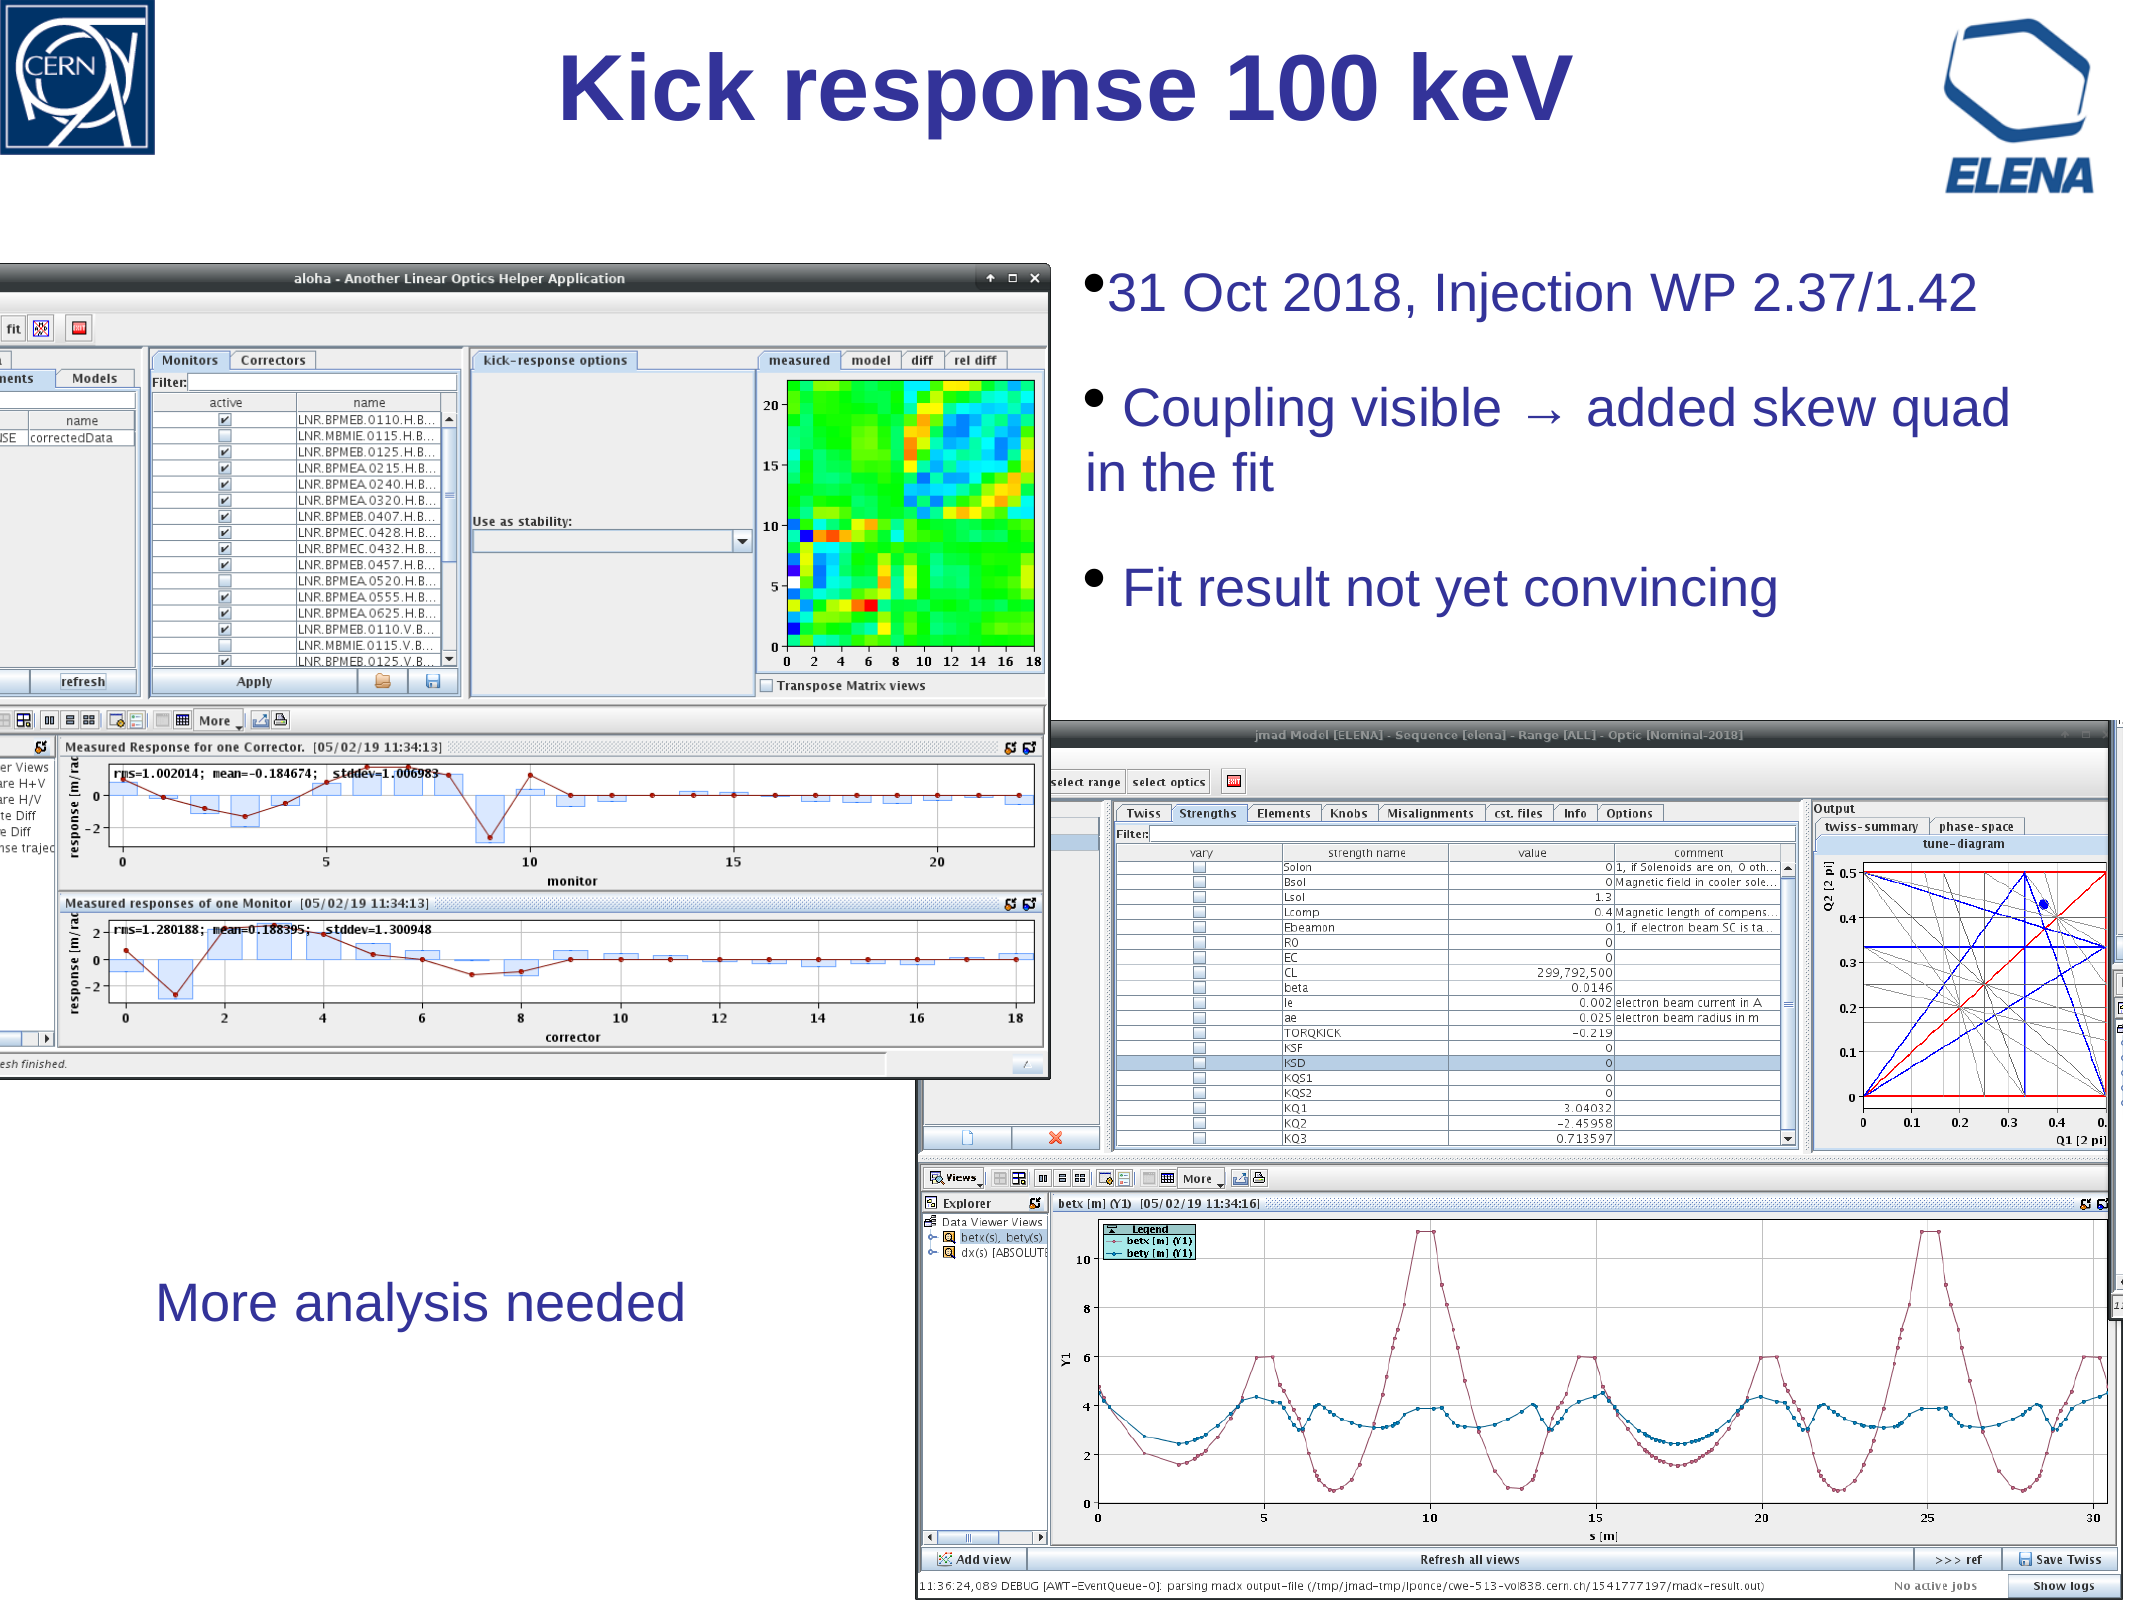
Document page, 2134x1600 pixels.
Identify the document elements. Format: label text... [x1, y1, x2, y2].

title Kick response 100 keV [208, 10, 1924, 156]
picture [0, 263, 2123, 1600]
picture [0, 0, 155, 155]
picture [1924, 10, 2117, 206]
text_box 31 Oct 2018, Injection WP 2.37/1.42 Coupling visible → added skew quad in the fit Fit result not yet convincing [1070, 250, 2082, 1081]
text_box More analysis needed [77, 1260, 766, 1340]
